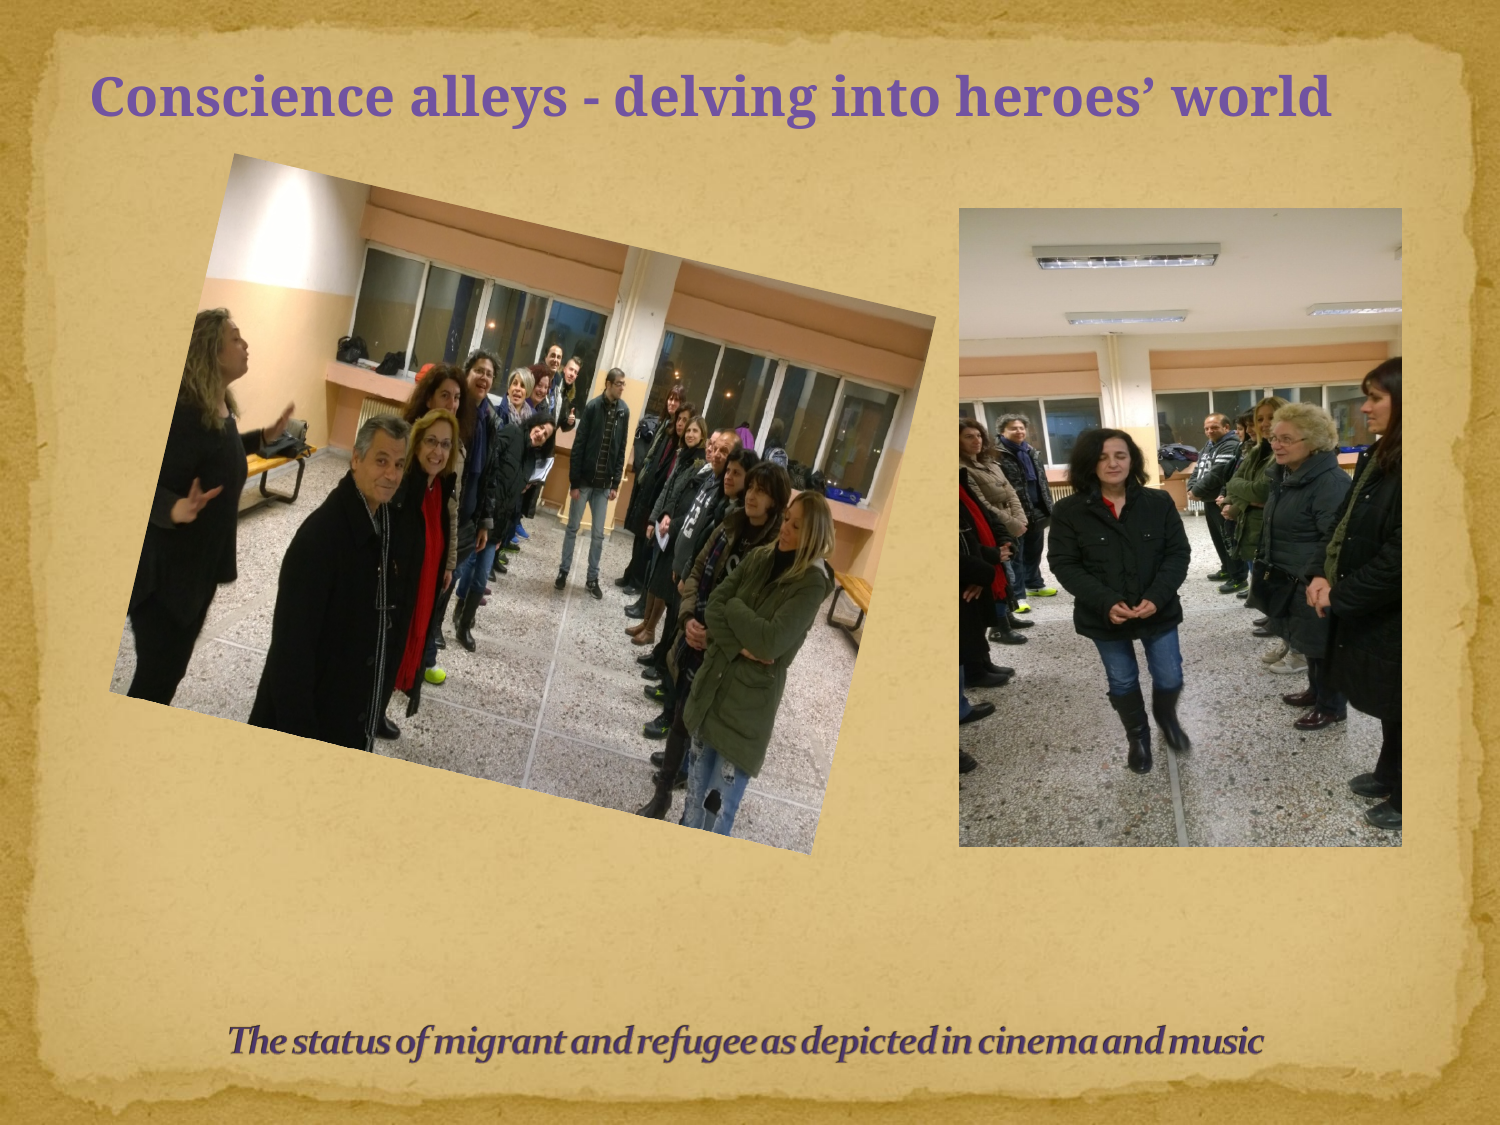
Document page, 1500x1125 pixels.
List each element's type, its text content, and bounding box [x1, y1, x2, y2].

picture [203, 1000, 1288, 1072]
picture [87, 153, 937, 949]
picture [959, 208, 1402, 847]
text_box Conscience alleys - delving into heroes’ world [75, 54, 1426, 1000]
